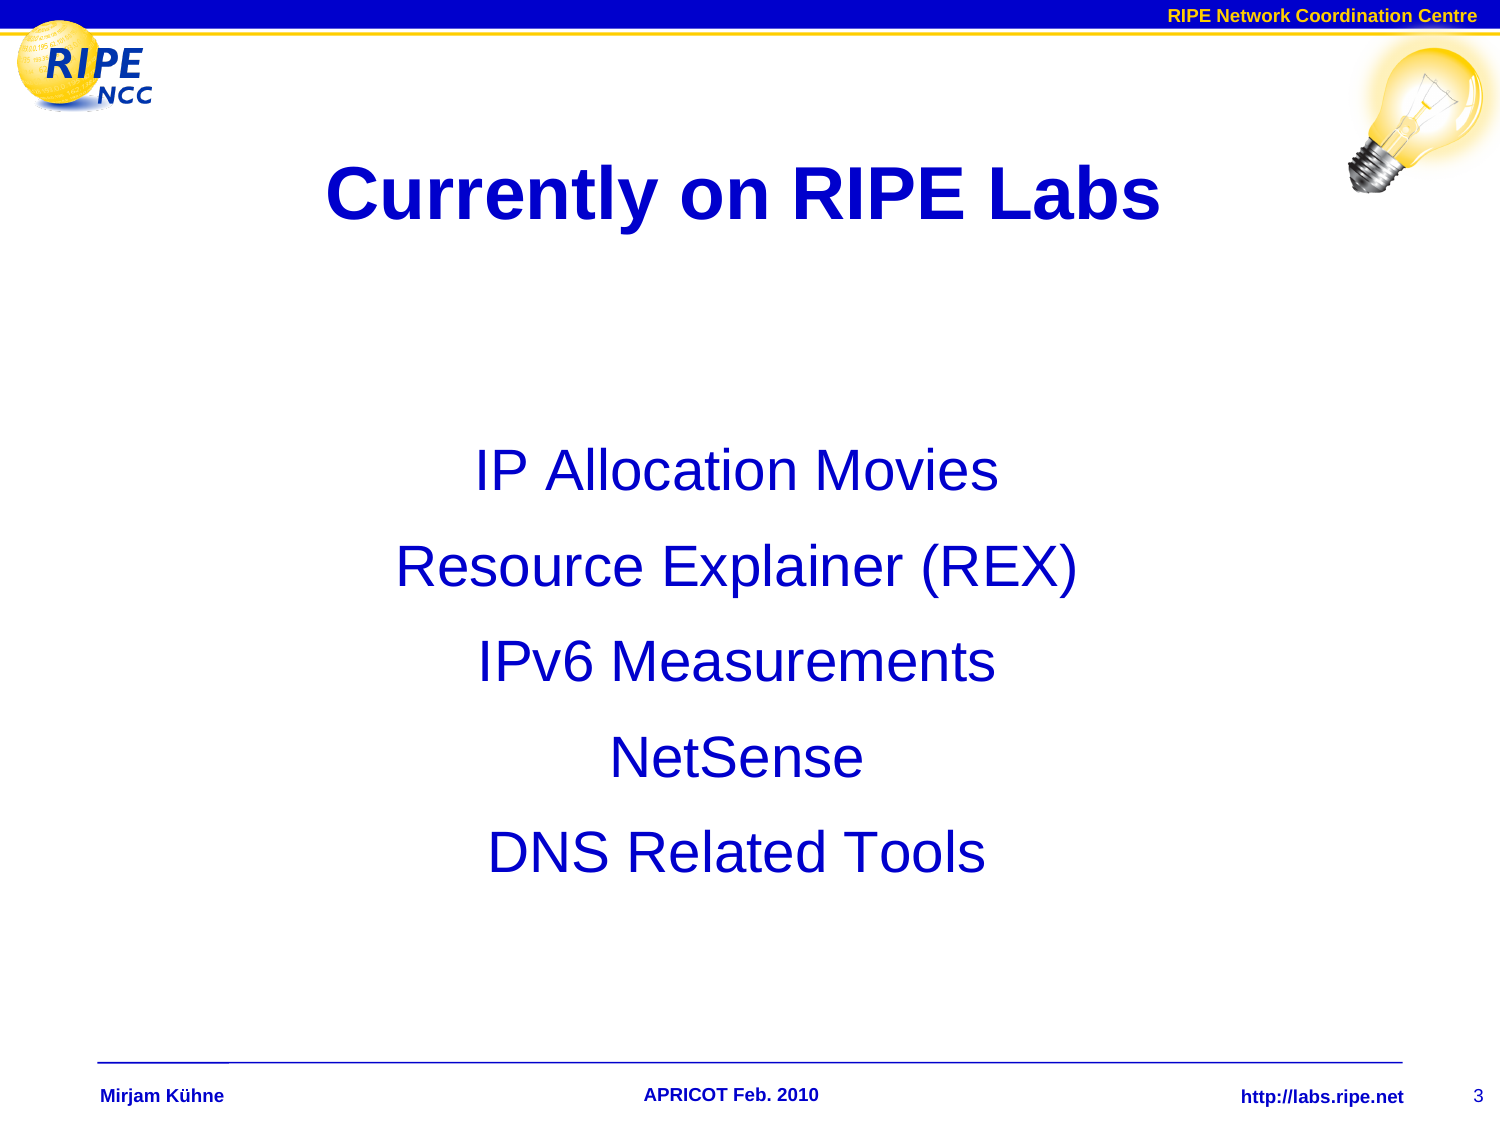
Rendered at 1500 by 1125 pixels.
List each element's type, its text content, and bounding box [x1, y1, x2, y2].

title Currently on RIPE Labs [137, 137, 1352, 333]
picture [1275, 0, 1500, 270]
text_box APRICOT Feb. 2010 [512, 1074, 951, 1113]
picture [17, 18, 152, 112]
text_box IP Allocation Movies Resource Explainer (REX) IPv6 Measurements NetSense DNS Related Tools [224, 425, 1250, 1001]
text_box Mirjam Kühne [85, 1075, 351, 1114]
text_box <number> [1430, 1075, 1499, 1114]
